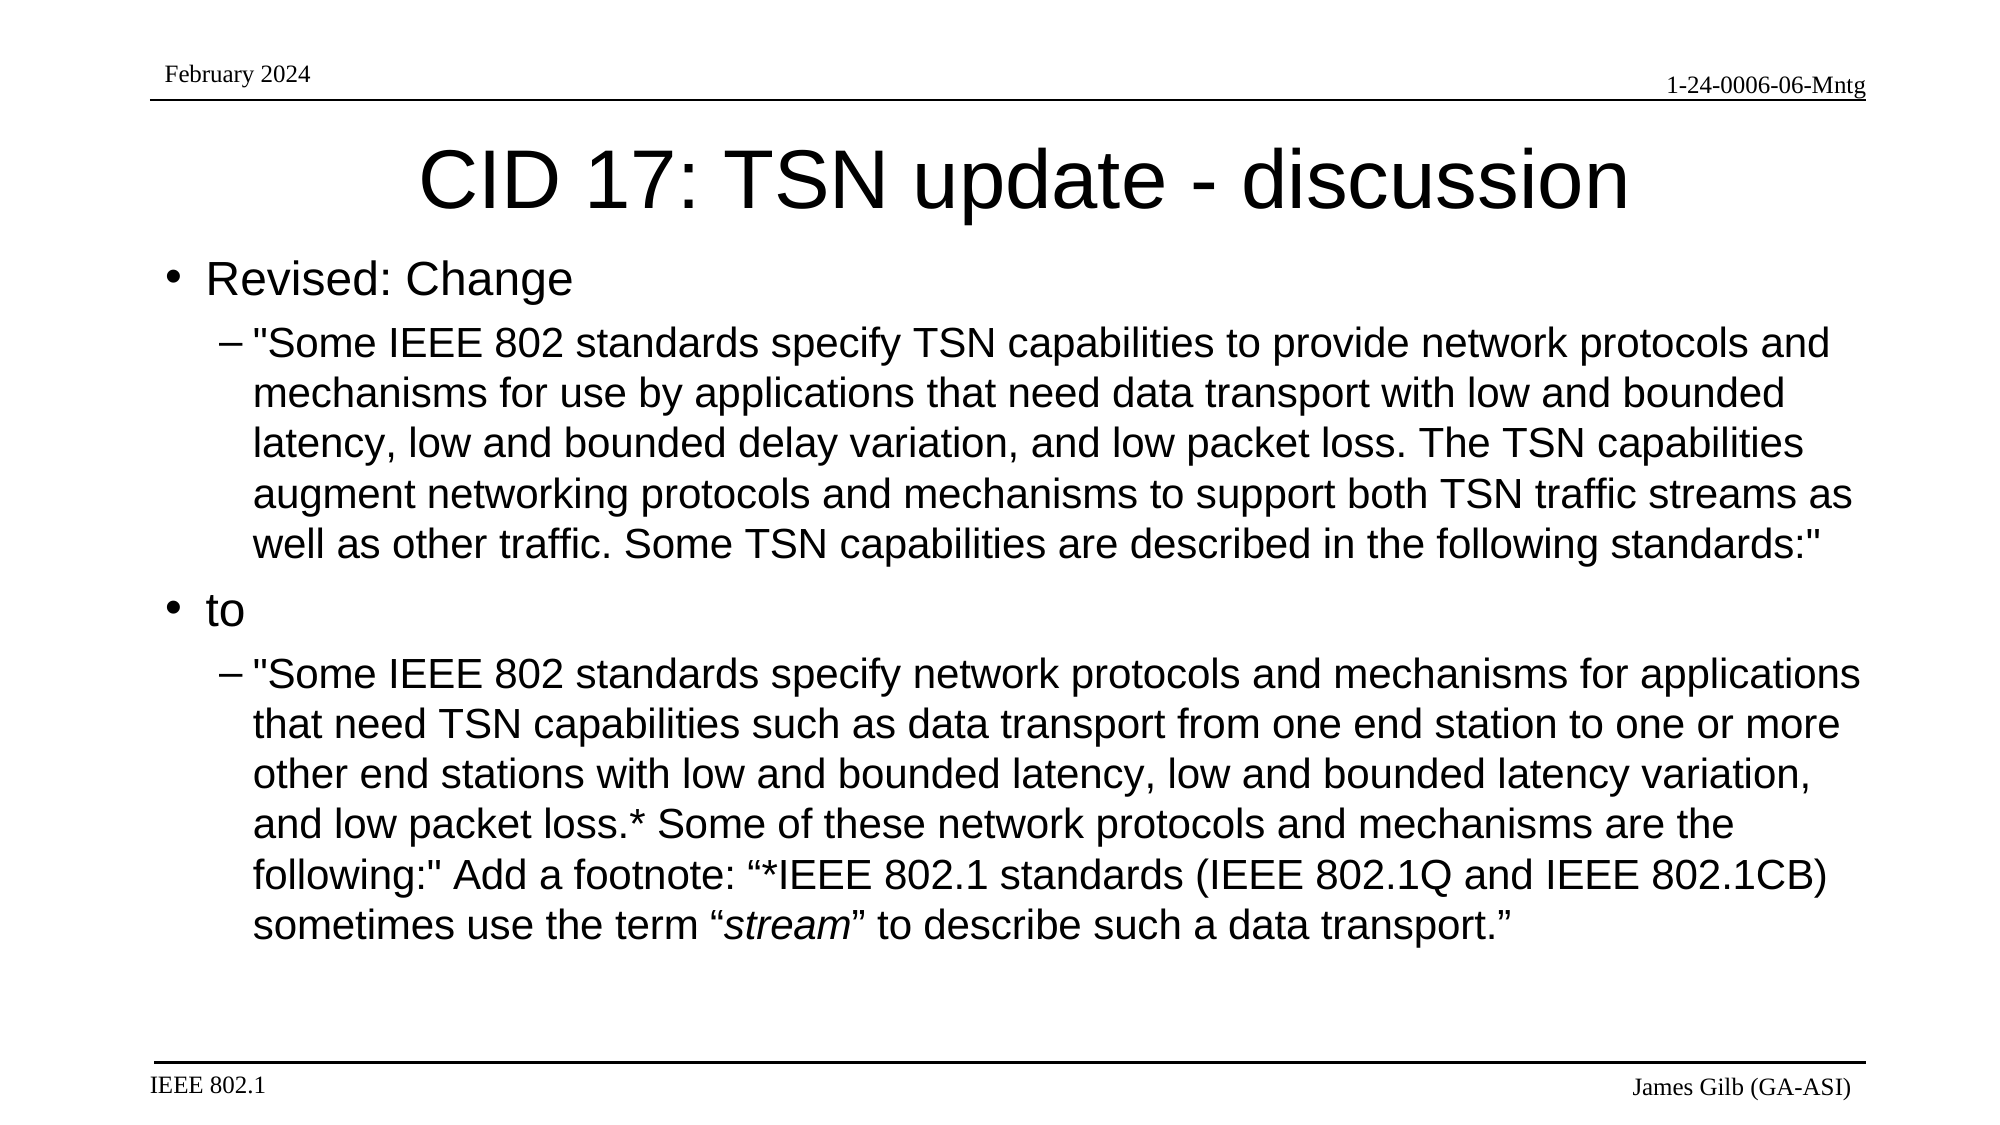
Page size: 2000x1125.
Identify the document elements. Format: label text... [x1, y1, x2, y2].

title CID 17: TSN update - discussion [149, 112, 1900, 238]
list Revised: Change "Some IEEE 802 standards specify TSN capabilities to provide network protocols and mechanisms for use by applications that need data transport with low and bounded latency, low and bounded delay variation, and low packet loss. The TSN capabilities augment networking protocols and mechanisms to support both TSN traffic streams as well as other traffic. Some TSN capabilities are described in the following standards:" to "Some IEEE 802 standards specify network protocols and mechanisms for applications that need TSN capabilities such as data transport from one end station to one or more other end stations with low and bounded latency, low and bounded latency variation, and low packet loss.* Some of these network protocols and mechanisms are the following:" Add a footnote: “*IEEE 802.1 standards (IEEE 802.1Q and IEEE 802.1CB) sometimes use the term “stream” to describe such a data transport.” [150, 239, 1900, 1051]
